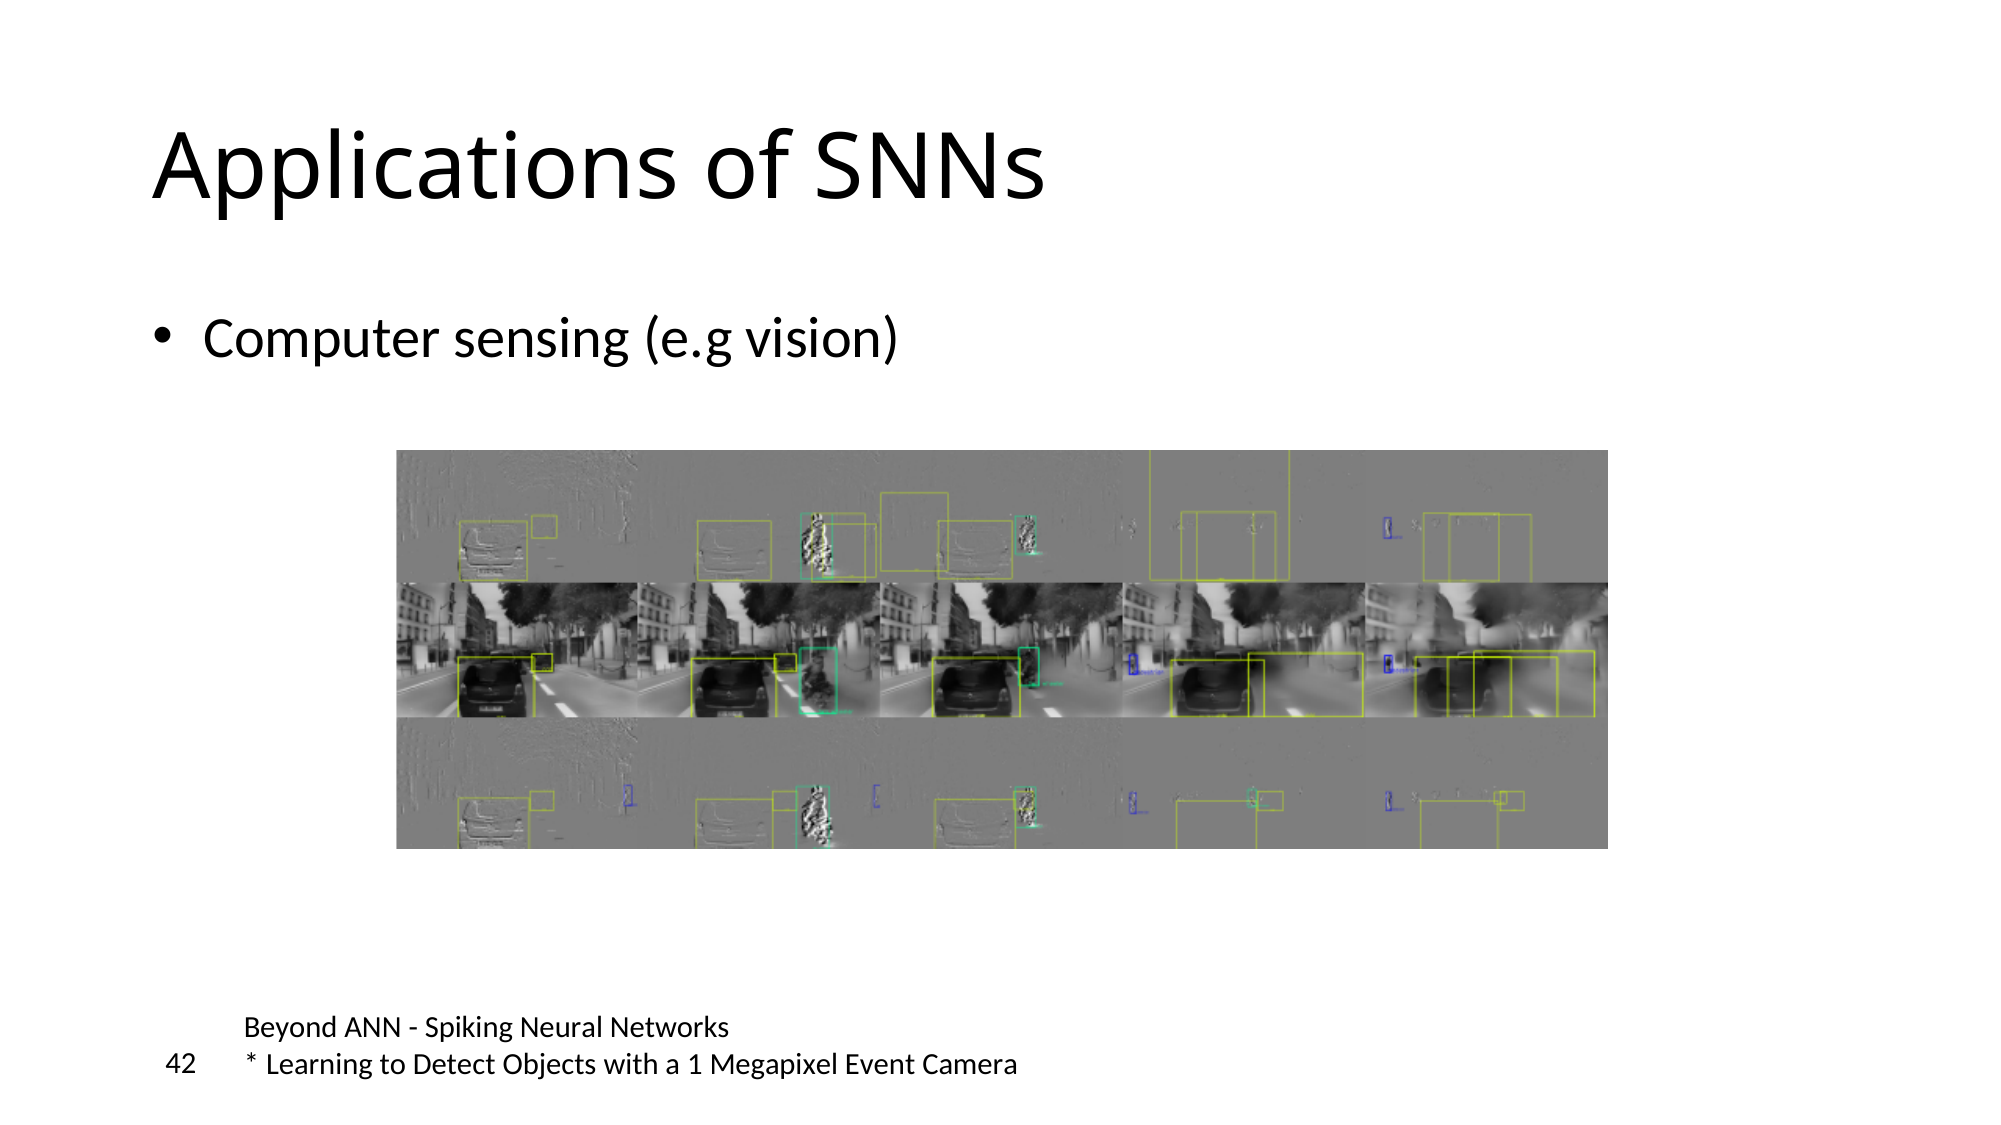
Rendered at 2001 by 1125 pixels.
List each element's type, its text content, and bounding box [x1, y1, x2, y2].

title Applications of SNNs [137, 59, 1863, 278]
text_box Beyond ANN - Spiking Neural Networks * Learning to Detect Objects with a 1 Megapixel Event Camera [244, 999, 1785, 1125]
picture [392, 450, 1608, 849]
list Computer sensing (e.g vision) [137, 299, 1863, 1014]
text_box [0, 999, 244, 1125]
